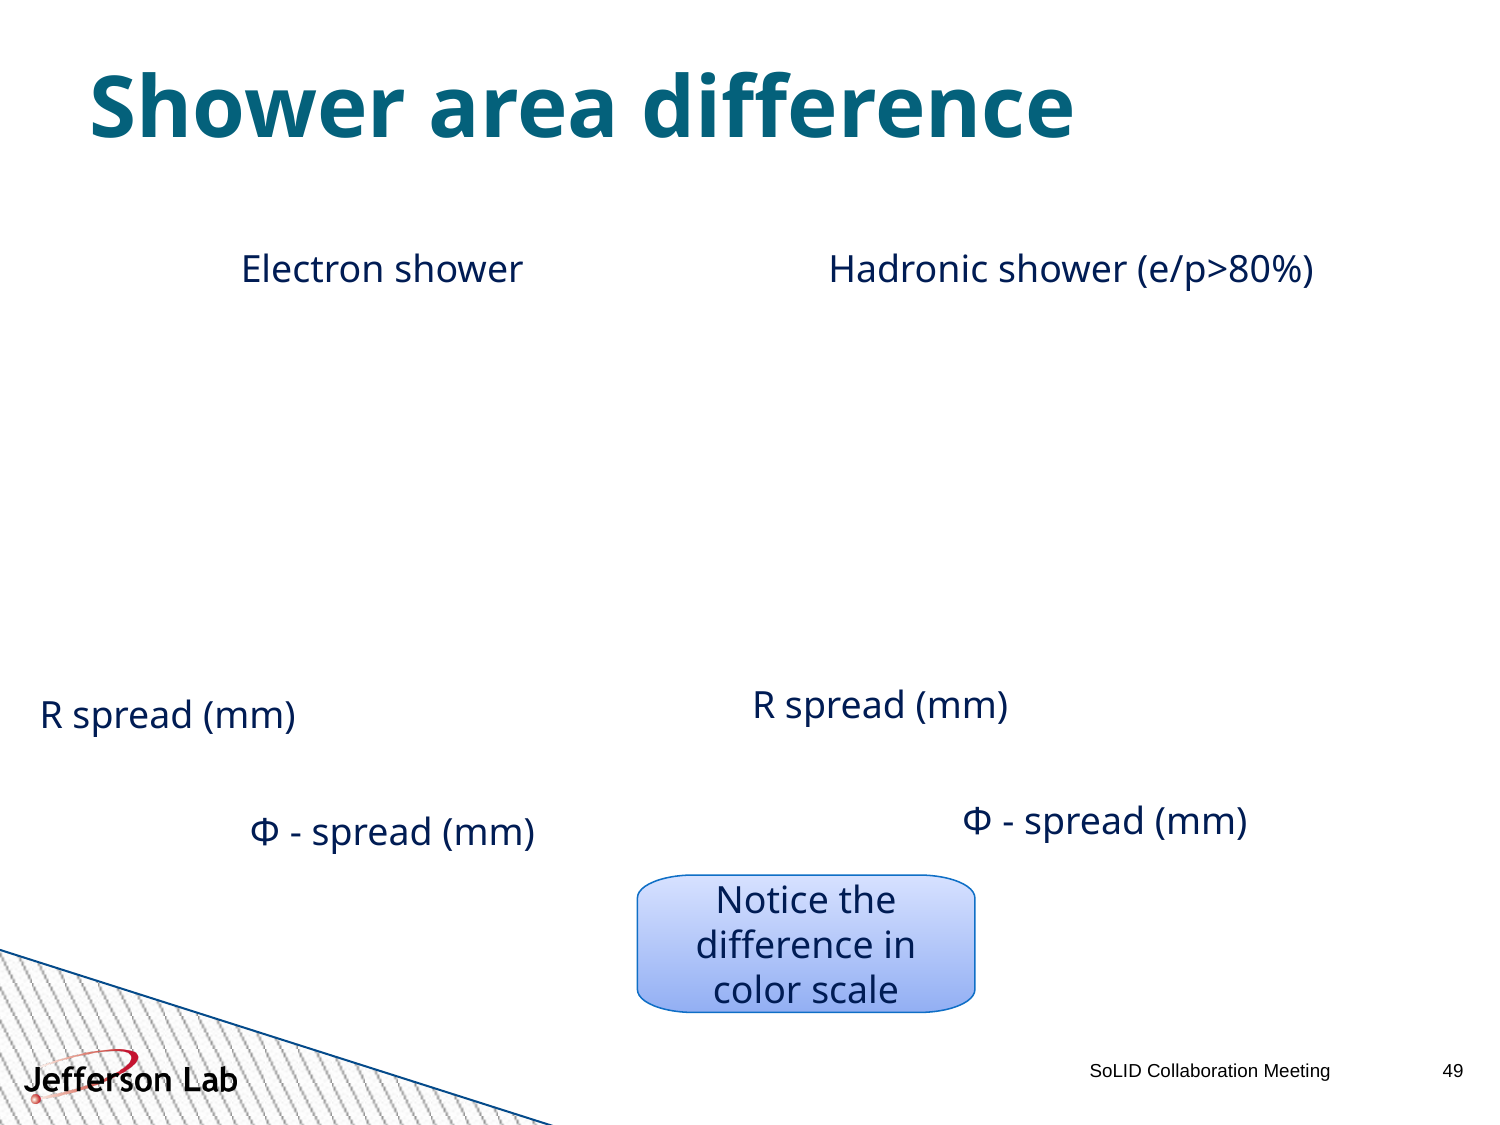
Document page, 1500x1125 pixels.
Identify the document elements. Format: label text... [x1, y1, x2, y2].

picture [0, 952, 543, 1125]
text_box Φ - spread (mm) [235, 800, 575, 860]
text_box Electron shower [226, 237, 558, 298]
text_box Notice the difference in color scale [637, 875, 975, 1013]
text_box Φ - spread (mm) [947, 789, 1287, 850]
text_box SoLID Collaboration Meeting [1074, 1051, 1419, 1112]
text_box Hadronic shower (e/p>80%) [813, 237, 1374, 298]
text_box <number> [1418, 1051, 1479, 1111]
text_box R spread (mm) [737, 673, 1048, 733]
text_box R spread (mm) [24, 683, 335, 744]
text_box Shower area difference [75, 45, 1425, 233]
